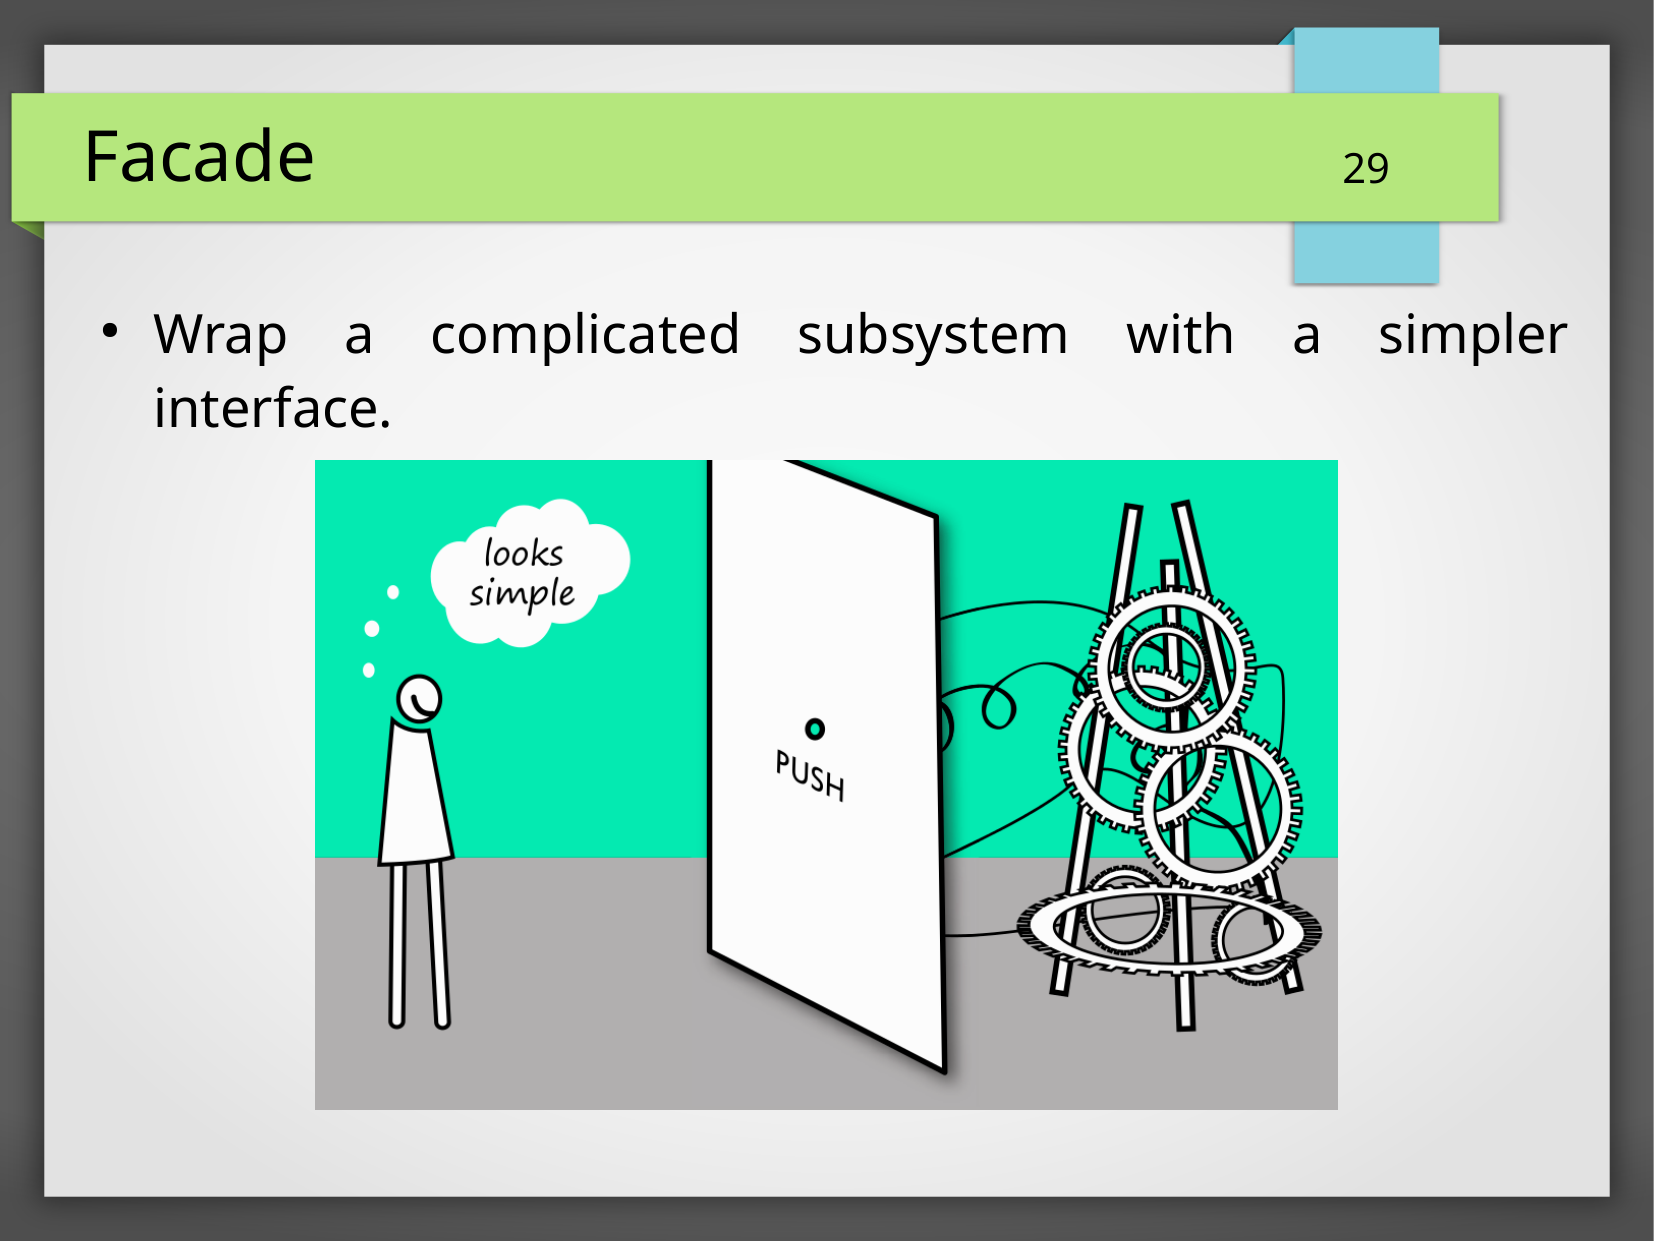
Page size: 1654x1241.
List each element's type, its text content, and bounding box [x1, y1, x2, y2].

title Facade [82, 94, 1264, 213]
picture [0, 0, 1654, 1241]
list Wrap a complicated subsystem with a simpler interface. [82, 295, 1571, 1015]
text_box <number> [1254, 131, 1479, 207]
